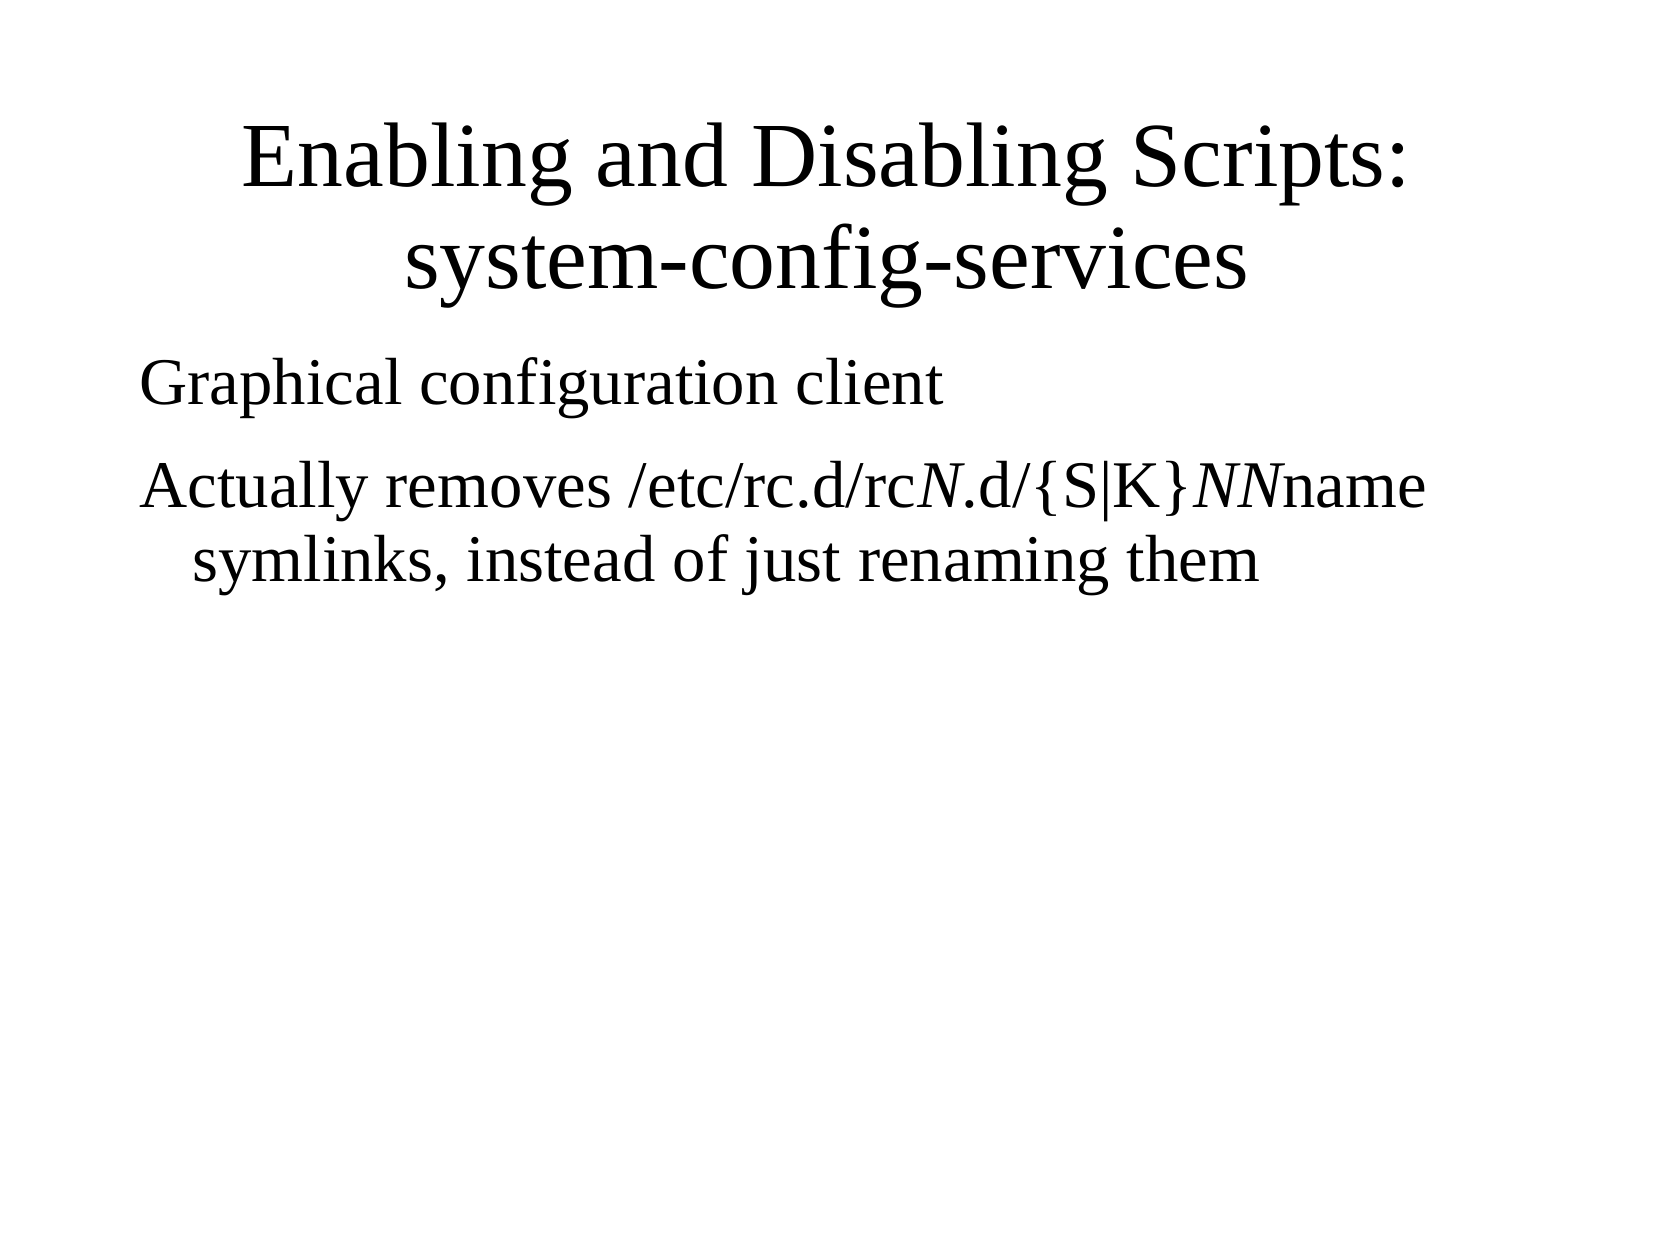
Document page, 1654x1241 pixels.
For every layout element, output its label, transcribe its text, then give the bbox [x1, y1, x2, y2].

title Enabling and Disabling Scripts: system-config-services [121, 79, 1534, 334]
list Graphical configuration client Actually removes /etc/rc.d/rcN.d/{S|K}NNname symlinks, instead of just renaming them [121, 344, 1534, 1127]
